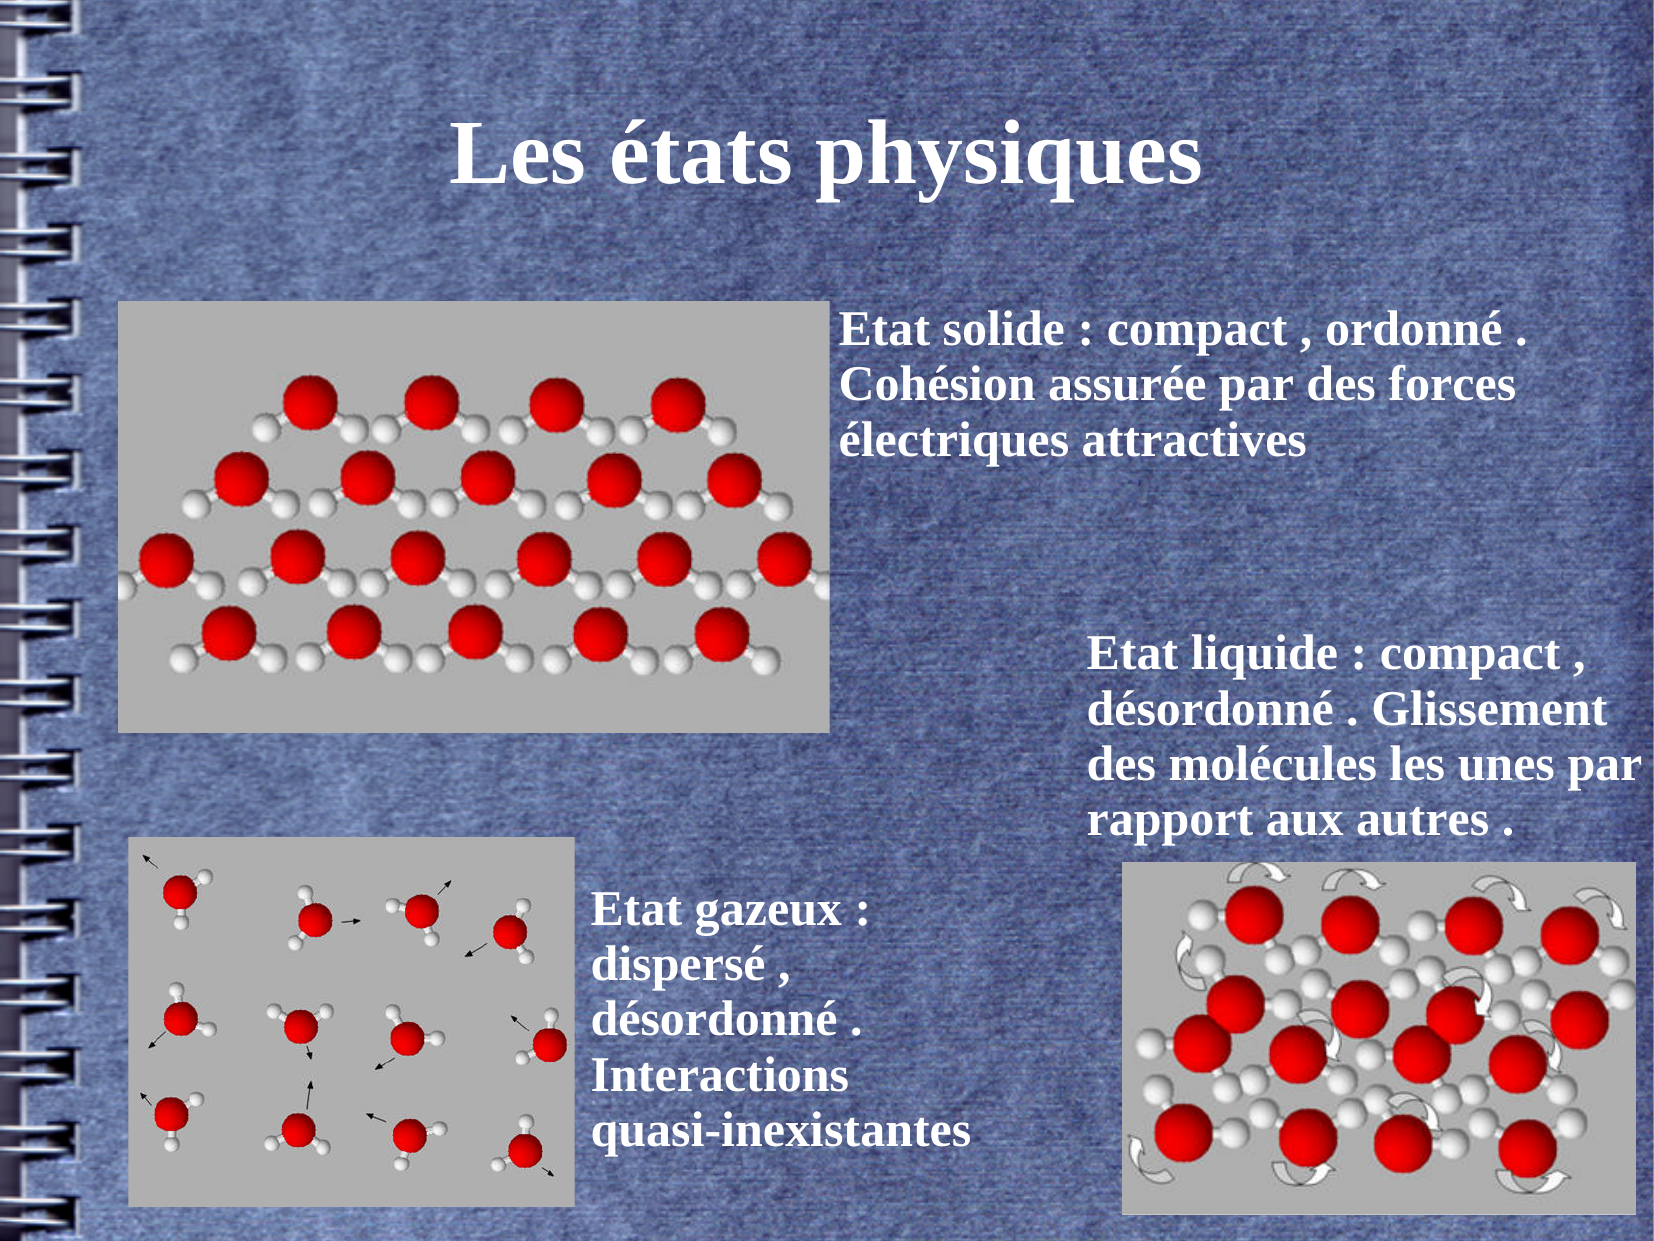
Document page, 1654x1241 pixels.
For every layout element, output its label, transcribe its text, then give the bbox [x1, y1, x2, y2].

title Etat liquide : compact , désordonné . Glissement des molécules les unes par rapport aux autres . [1086, 590, 1654, 881]
title Les états physiques [82, 49, 1571, 257]
title Etat solide : compact , ordonné . Cohésion assurée par des forces électriques attractives [838, 259, 1548, 508]
title Etat gazeux : dispersé , désordonné . Interactions quasi-inexistantes [590, 797, 993, 1241]
picture [0, 0, 1654, 1241]
